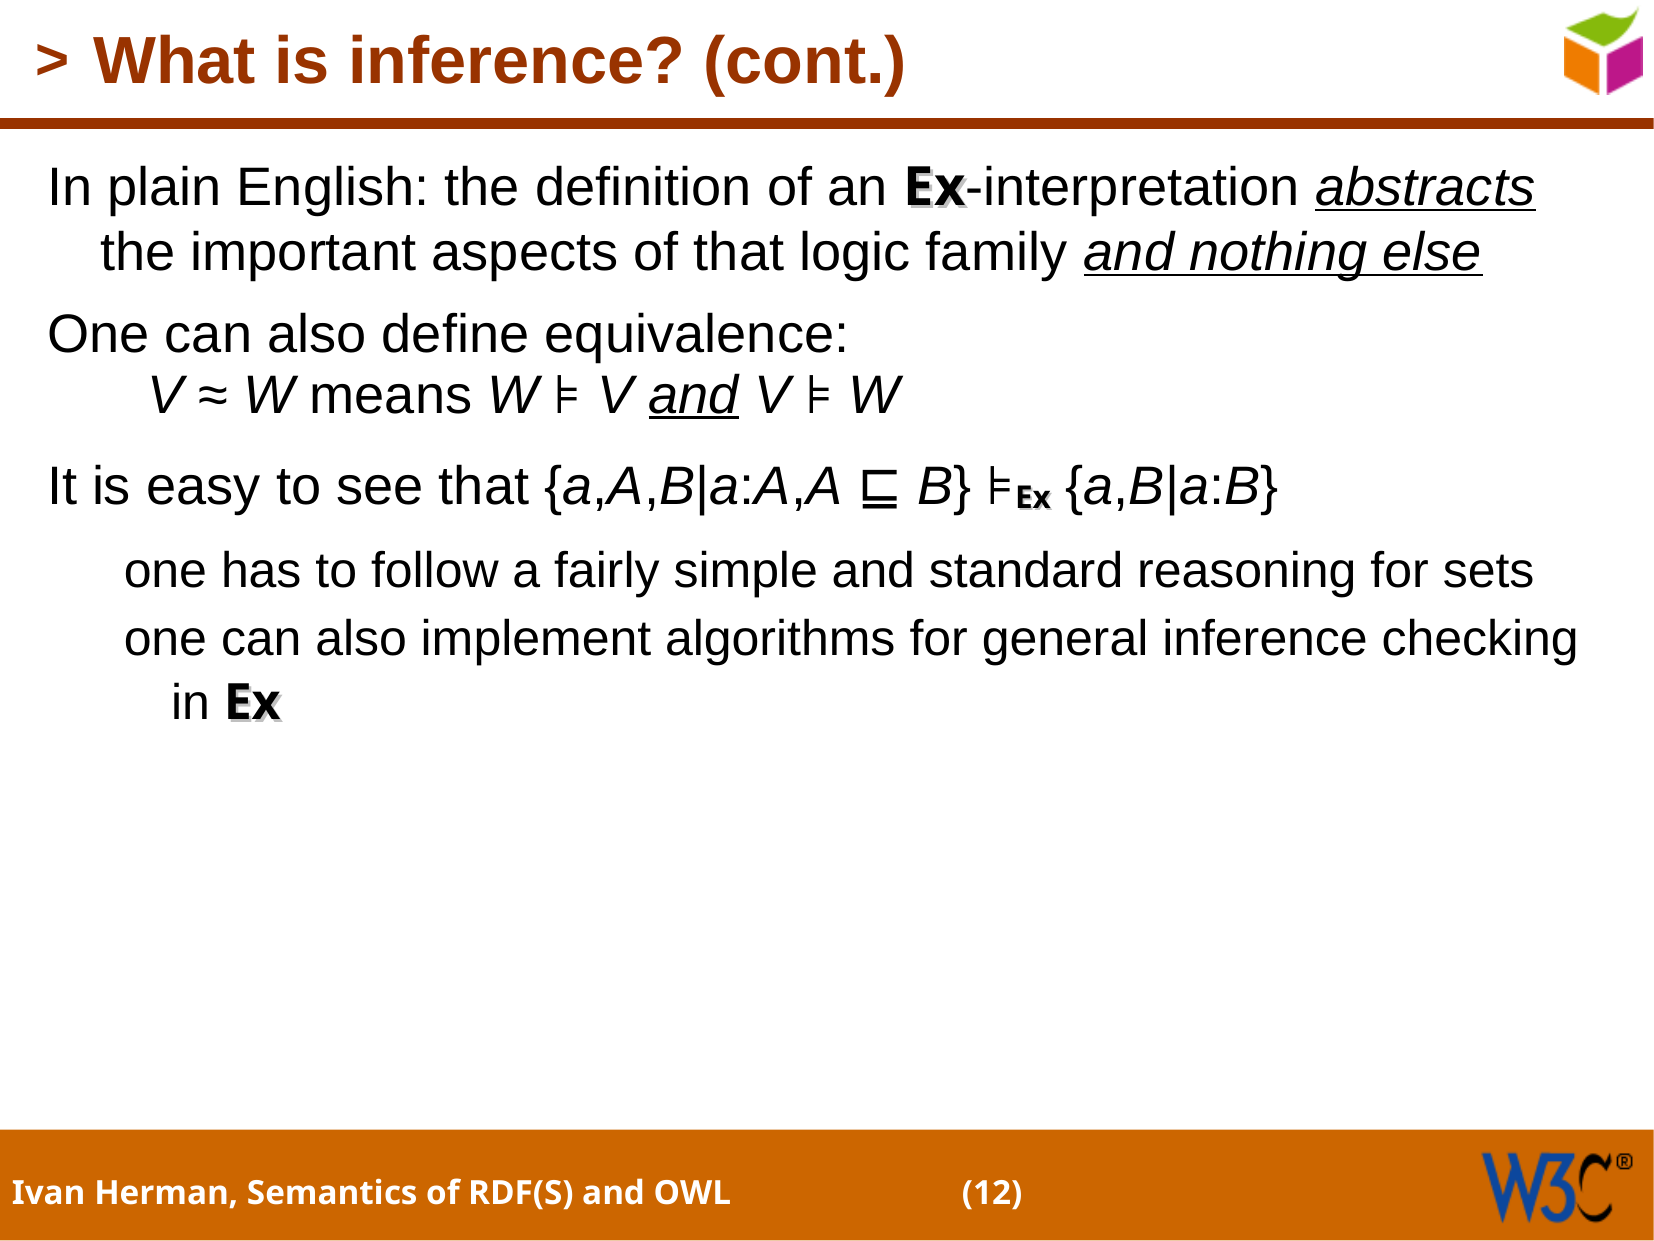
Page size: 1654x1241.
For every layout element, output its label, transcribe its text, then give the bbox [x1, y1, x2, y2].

title What is inference? (cont.) [93, 7, 1493, 111]
picture [1477, 1149, 1639, 1228]
picture [1564, 5, 1643, 95]
list In plain English: the definition of an Ex-interpretation abstracts the important aspects of that logic family and nothing else One can also define equivalence: V ≈ W means W ⊧ V and V ⊧ W It is easy to see that {a,A,B|a:A,A ⊑ B} ⊧Ex {a,B|a:B} one has to follow a fairly simple and standard reasoning for sets one can also implement algorithms for general inference checking in Ex [29, 147, 1624, 1119]
